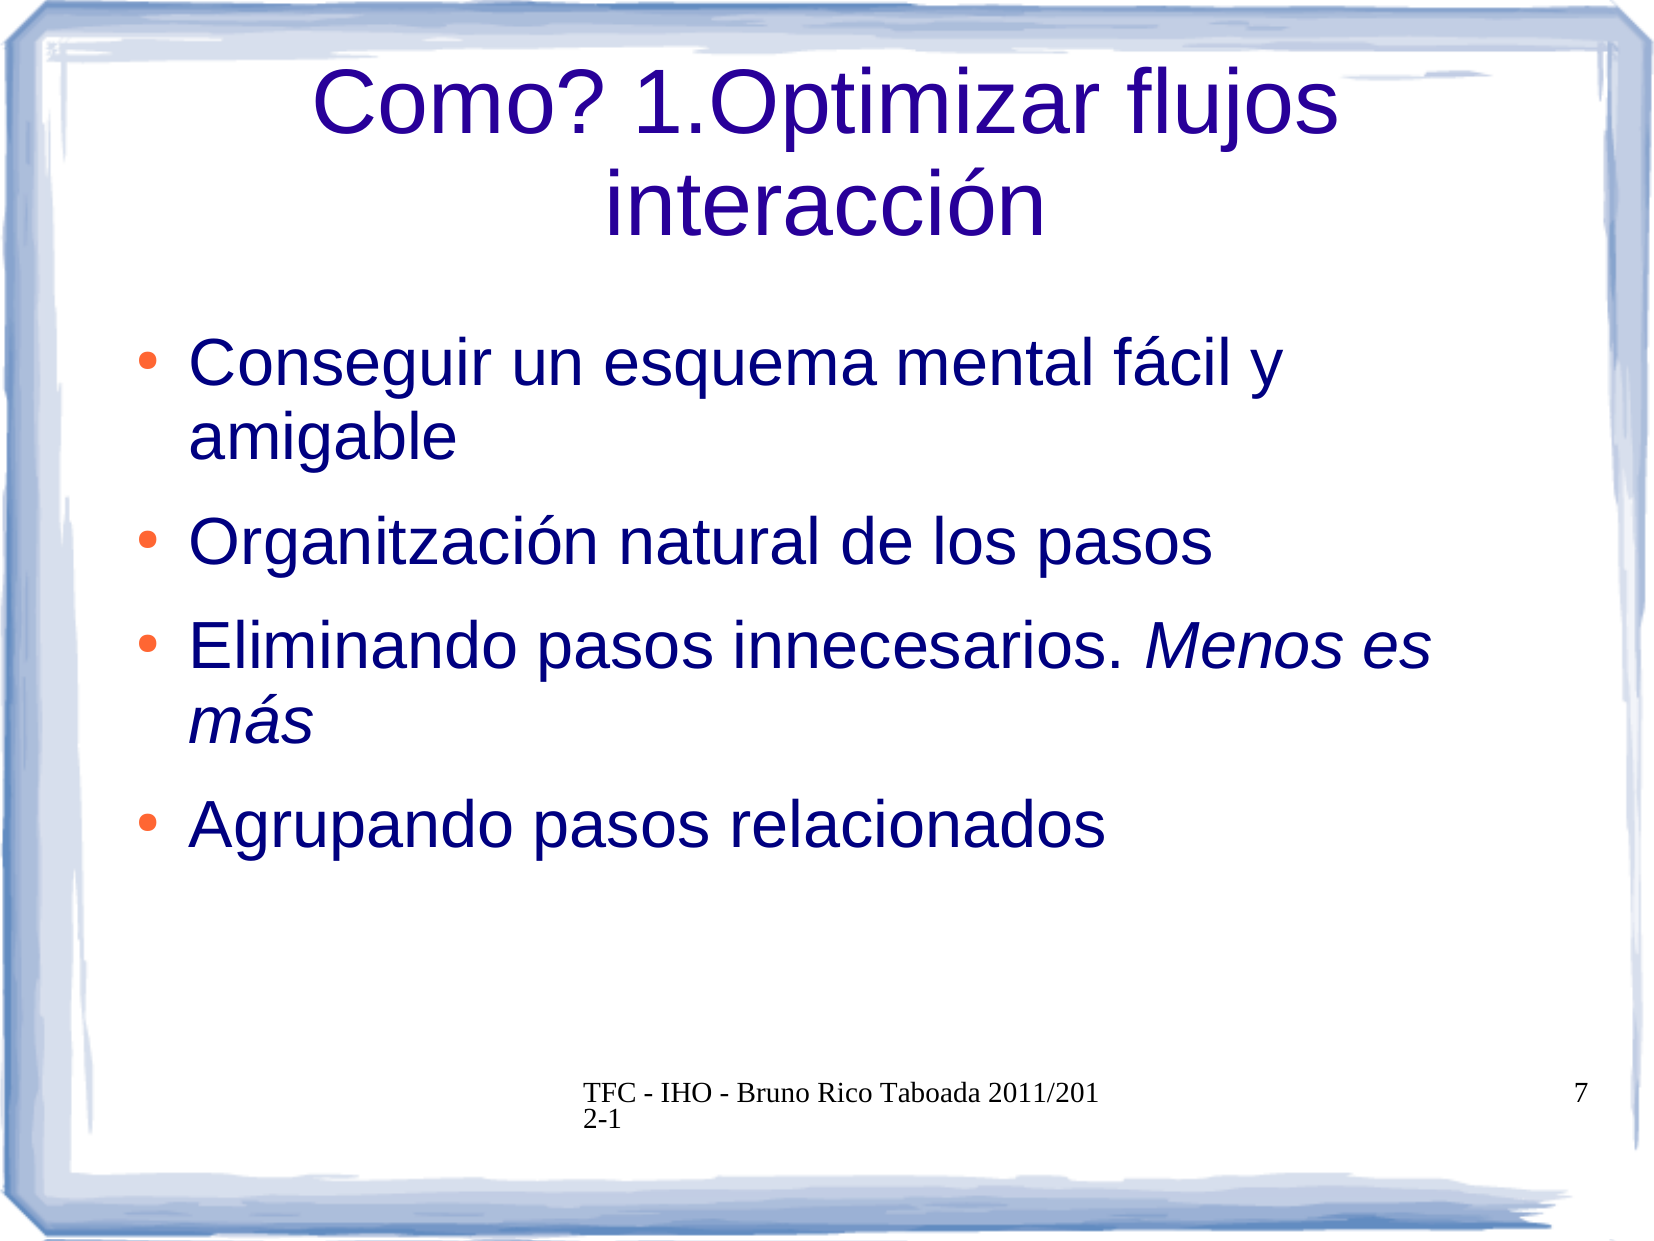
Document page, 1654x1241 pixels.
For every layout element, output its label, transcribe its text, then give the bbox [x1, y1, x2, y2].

list Conseguir un esquema mental fácil y amigable Organitzación natural de los pasos Eliminando pasos innecesarios. Menos es más Agrupando pasos relacionados [118, 324, 1571, 1167]
title Como? 1.Optimizar flujos interacción [82, 49, 1571, 257]
picture [0, 0, 1654, 1241]
